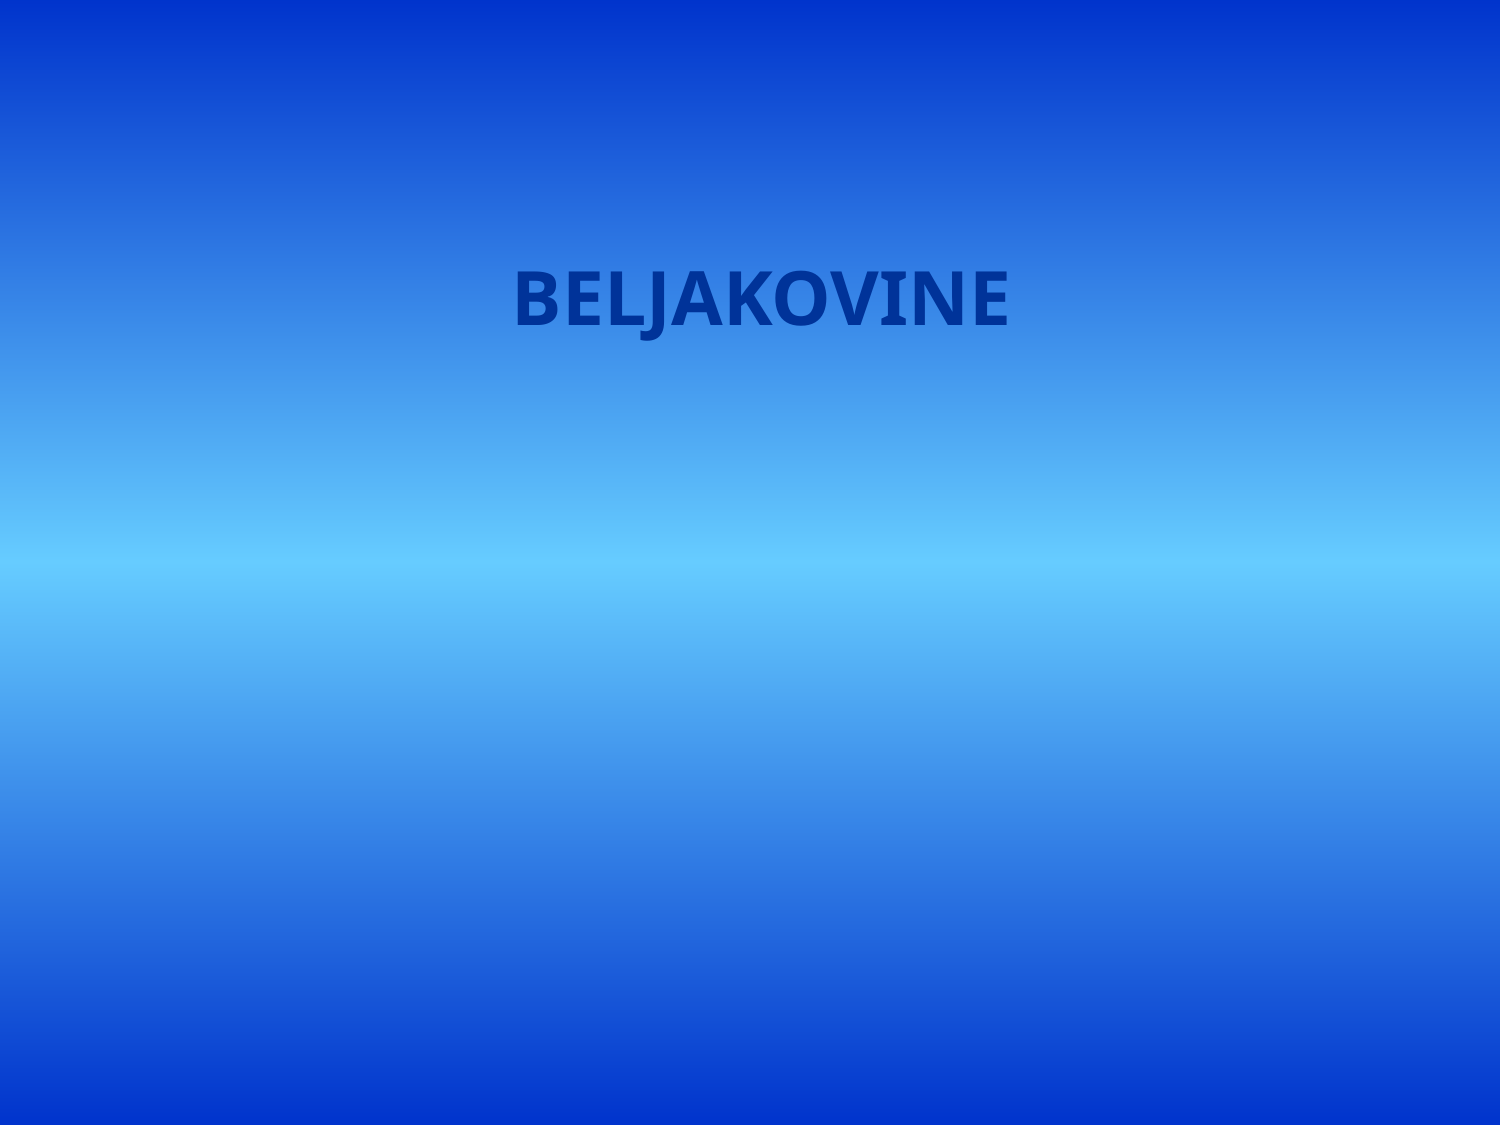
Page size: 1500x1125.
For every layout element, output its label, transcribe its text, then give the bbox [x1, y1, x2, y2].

text_box BELJAKOVINE [218, 243, 1306, 814]
